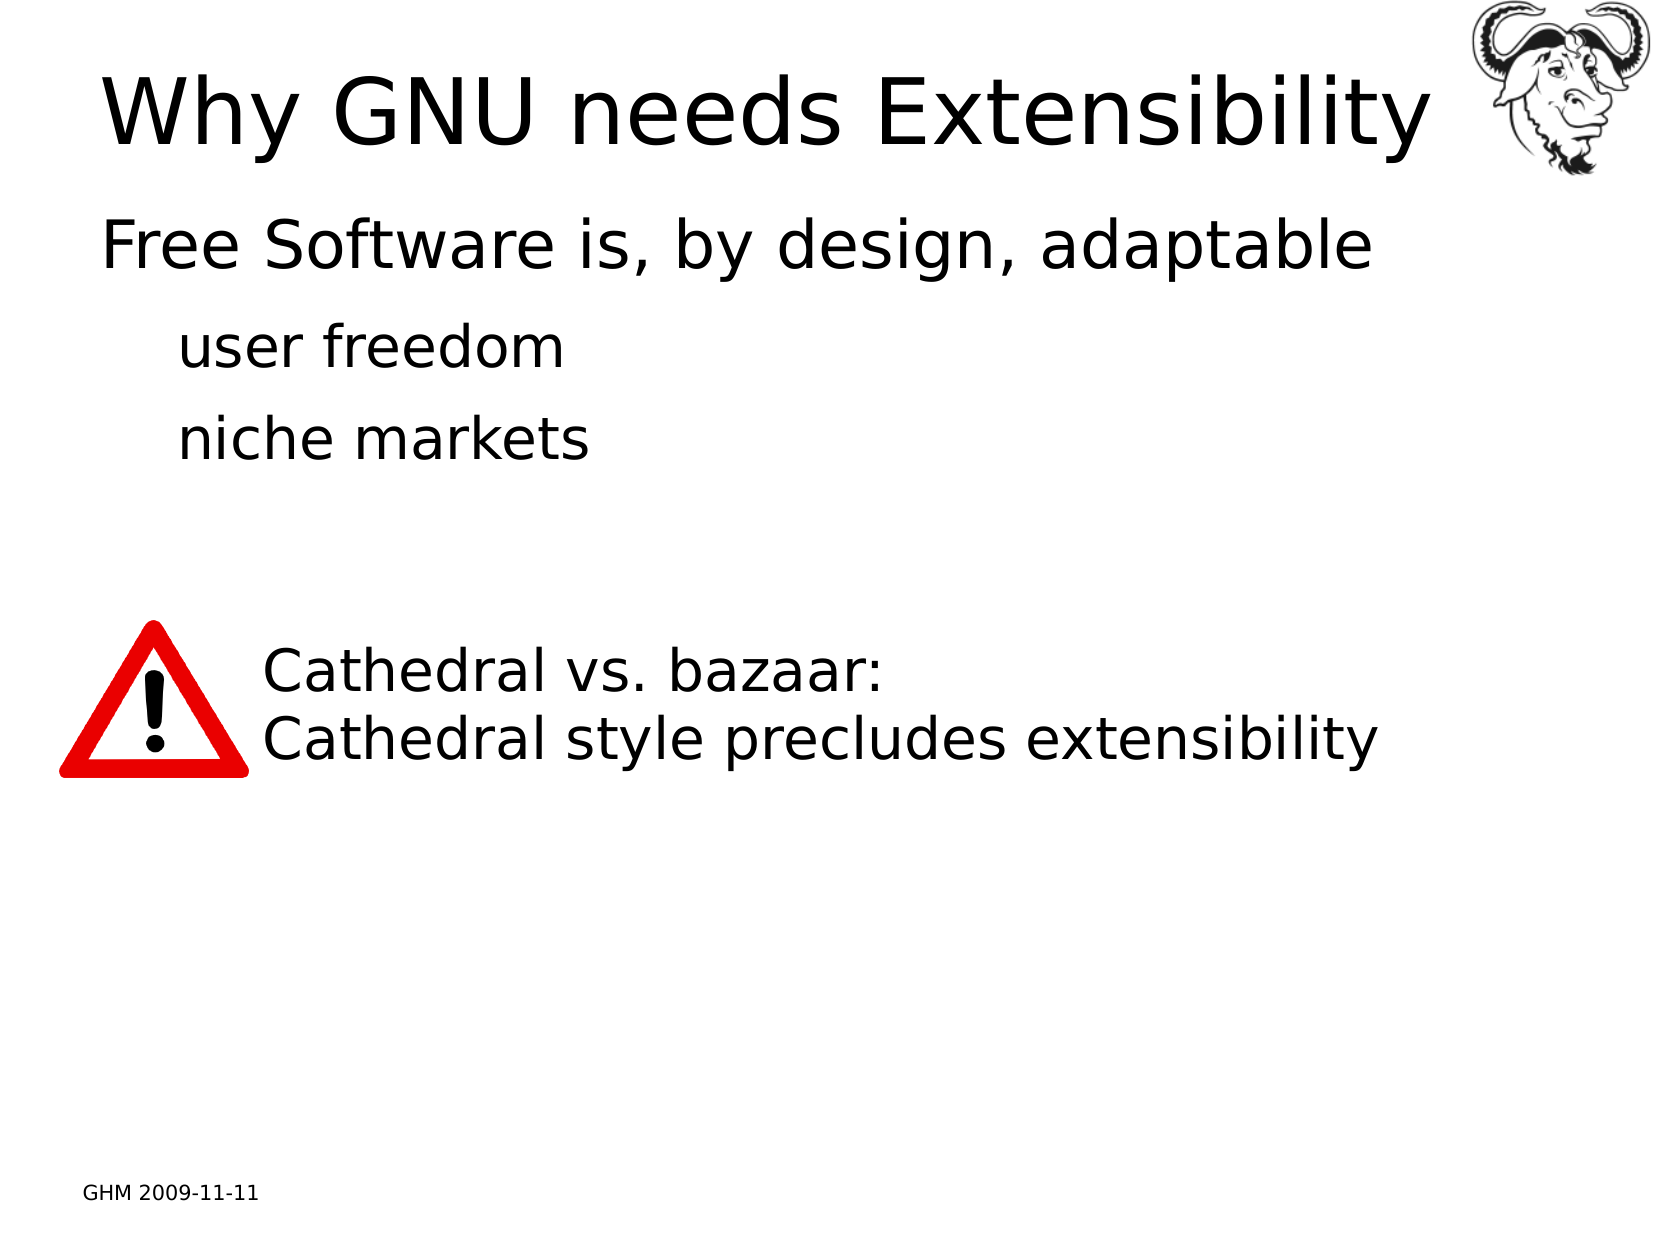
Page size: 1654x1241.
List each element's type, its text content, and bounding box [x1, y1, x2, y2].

title Why GNU needs Extensibility [88, 49, 1447, 178]
picture [1469, 0, 1654, 178]
text_box Cathedral vs. bazaar: Cathedral style precludes extensibility [248, 630, 1418, 827]
list Free Software is, by design, adaptable user freedom niche markets [82, 206, 1571, 1152]
picture [59, 620, 249, 778]
